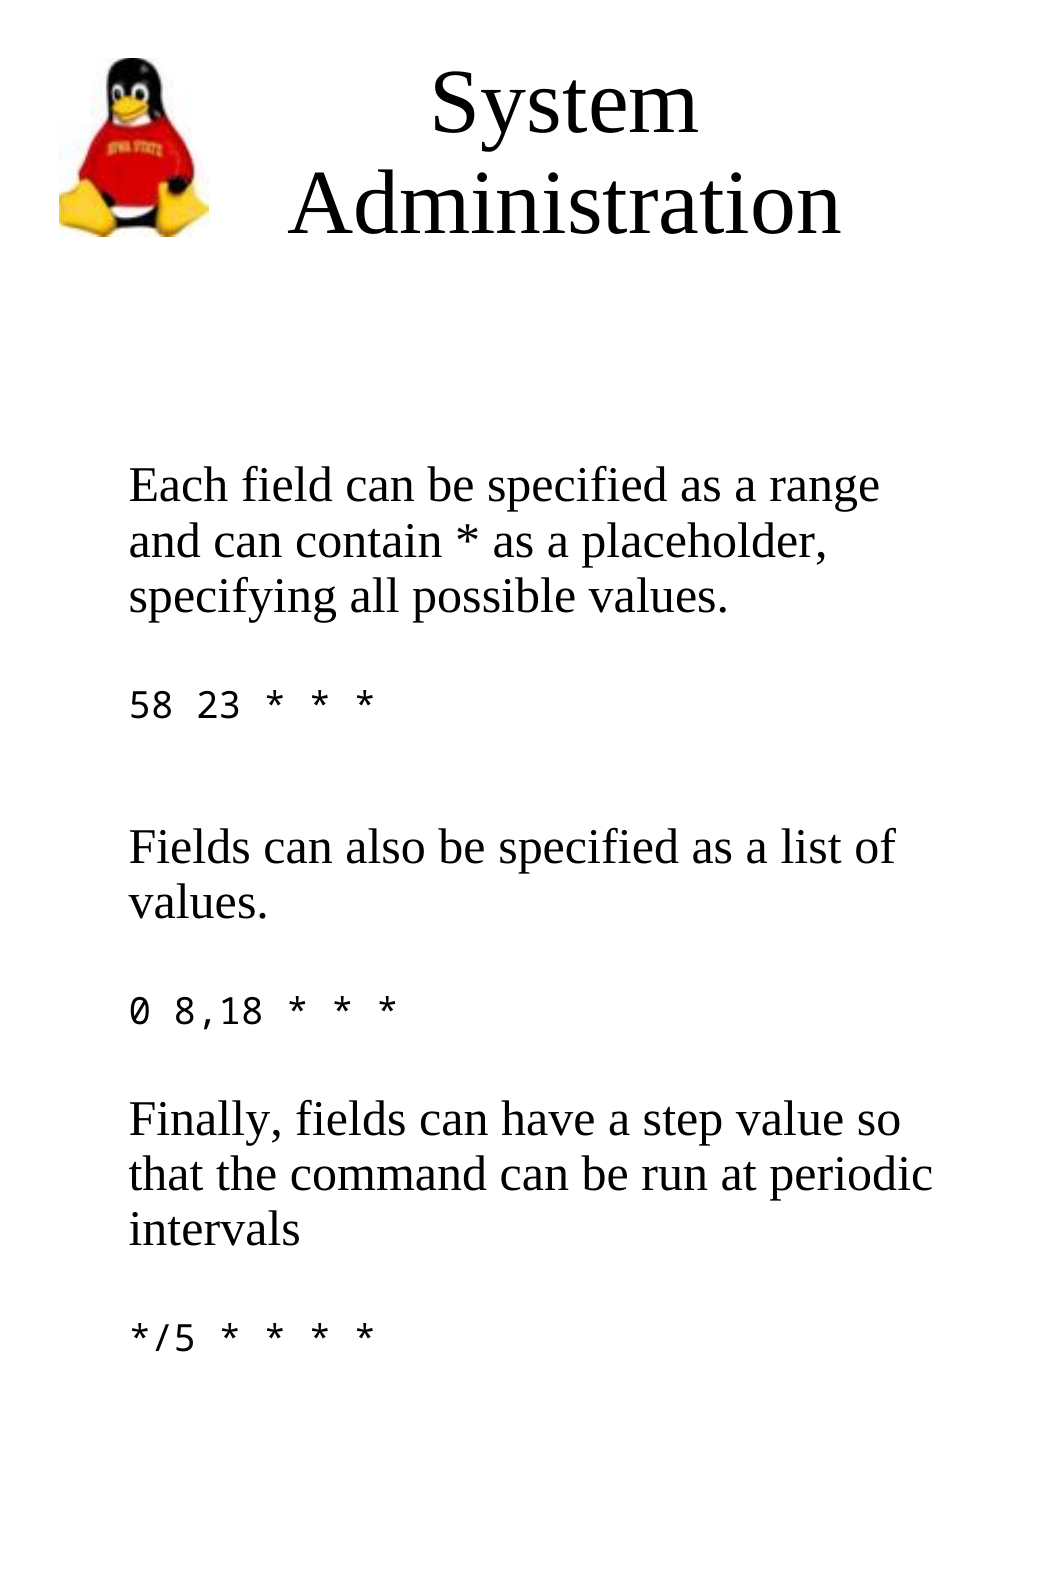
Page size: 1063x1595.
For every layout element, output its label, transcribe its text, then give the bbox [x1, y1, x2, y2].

title System Administration [237, 25, 893, 233]
picture [59, 58, 209, 237]
subtitle Each field can be specified as a range and can contain * as a placeholder, specifying all possible values. 58 23 * * * Fields can also be specified as a list of values. 0 8,18 * * * Finally, fields can have a step value so that the command can be run at periodic intervals */5 * * * * [128, 233, 936, 1560]
